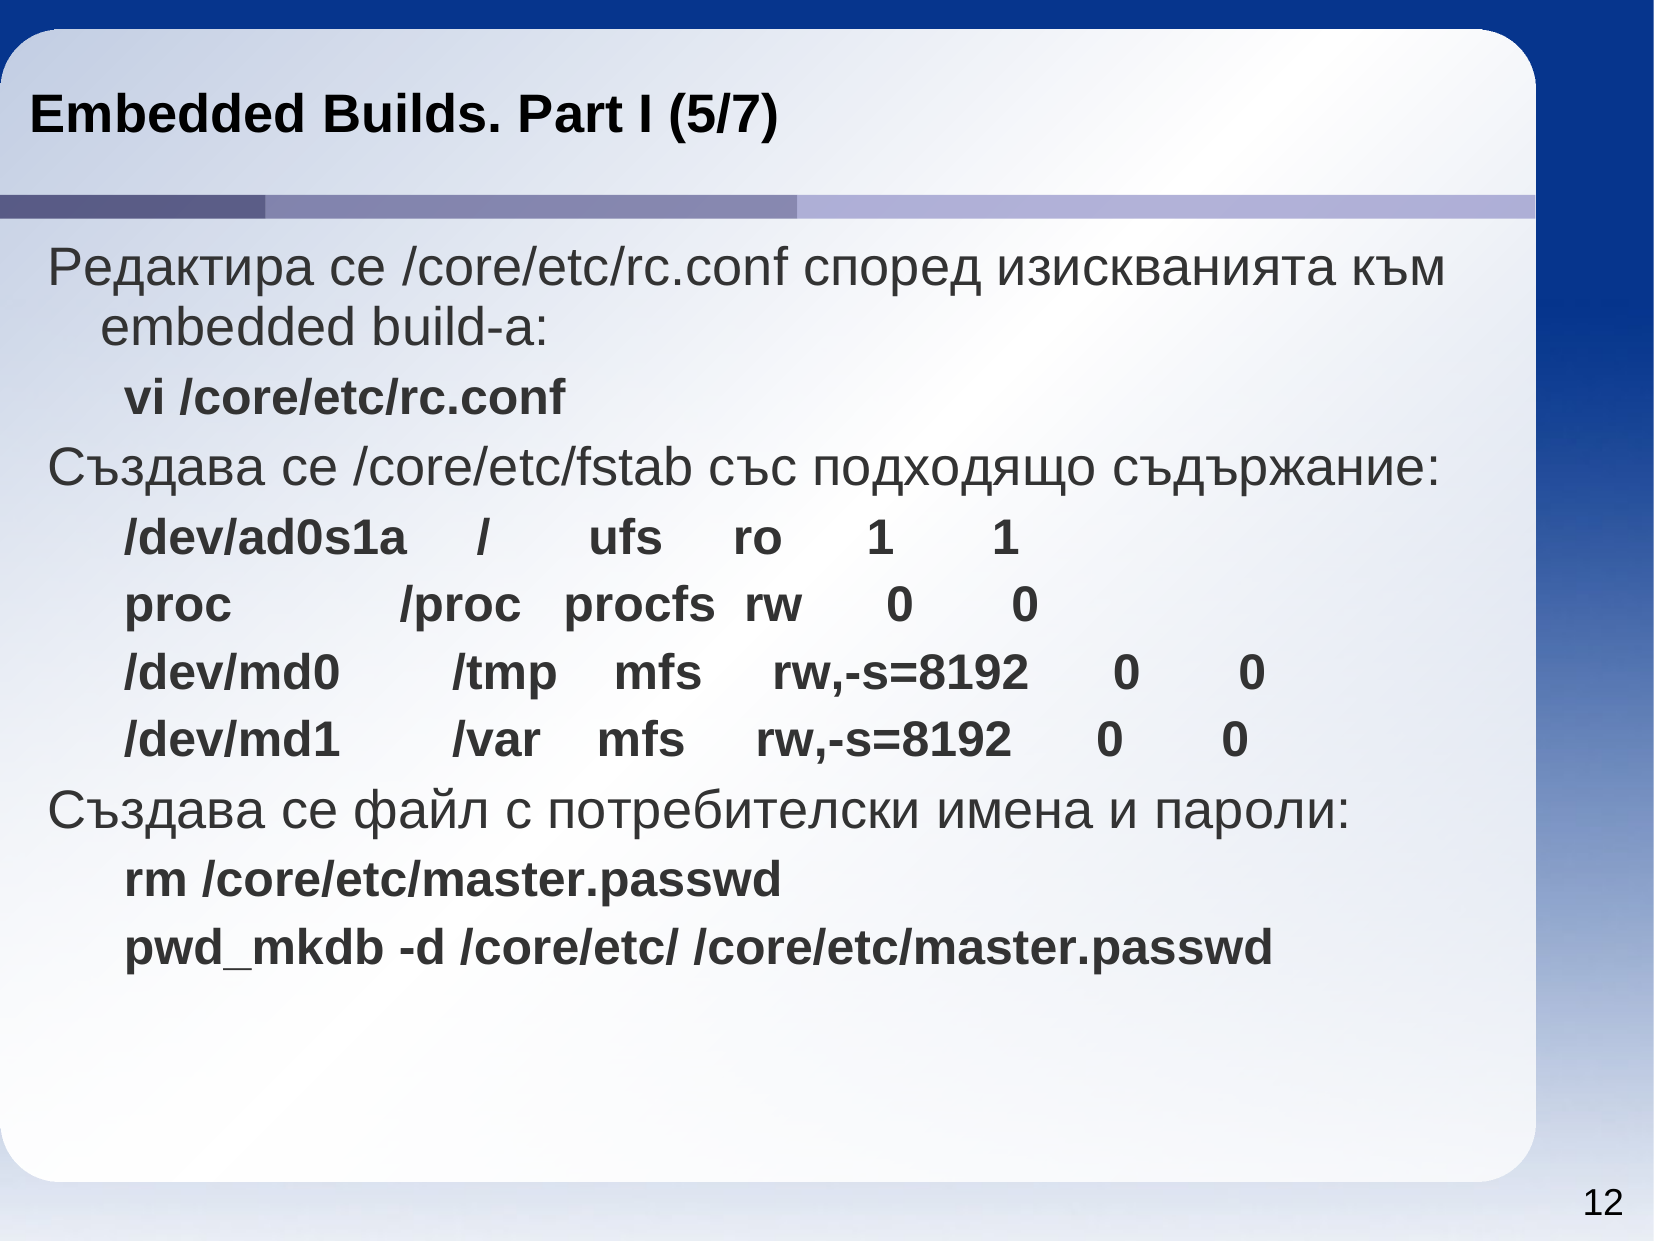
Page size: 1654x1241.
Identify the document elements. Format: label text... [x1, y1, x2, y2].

list Редактира се /core/etc/rc.conf според изискванията към embedded build-а: vi /core/etc/rc.conf Създава се /core/etc/fstab със подходящо съдържание: /dev/ad0s1a / ufs ro 1 1 proc /proc procfs rw 0 0 /dev/md0 /tmp mfs rw,-s=8192 0 0 /dev/md1 /var mfs rw,-s=8192 0 0 Създава се файл с потребителски имена и пароли: rm /core/etc/master.passwd pwd_mkdb -d /core/etc/ /core/etc/master.passwd [29, 236, 1506, 1034]
title Embedded Builds. Part I (5/7) [29, 49, 1506, 178]
picture [0, 0, 1654, 1241]
